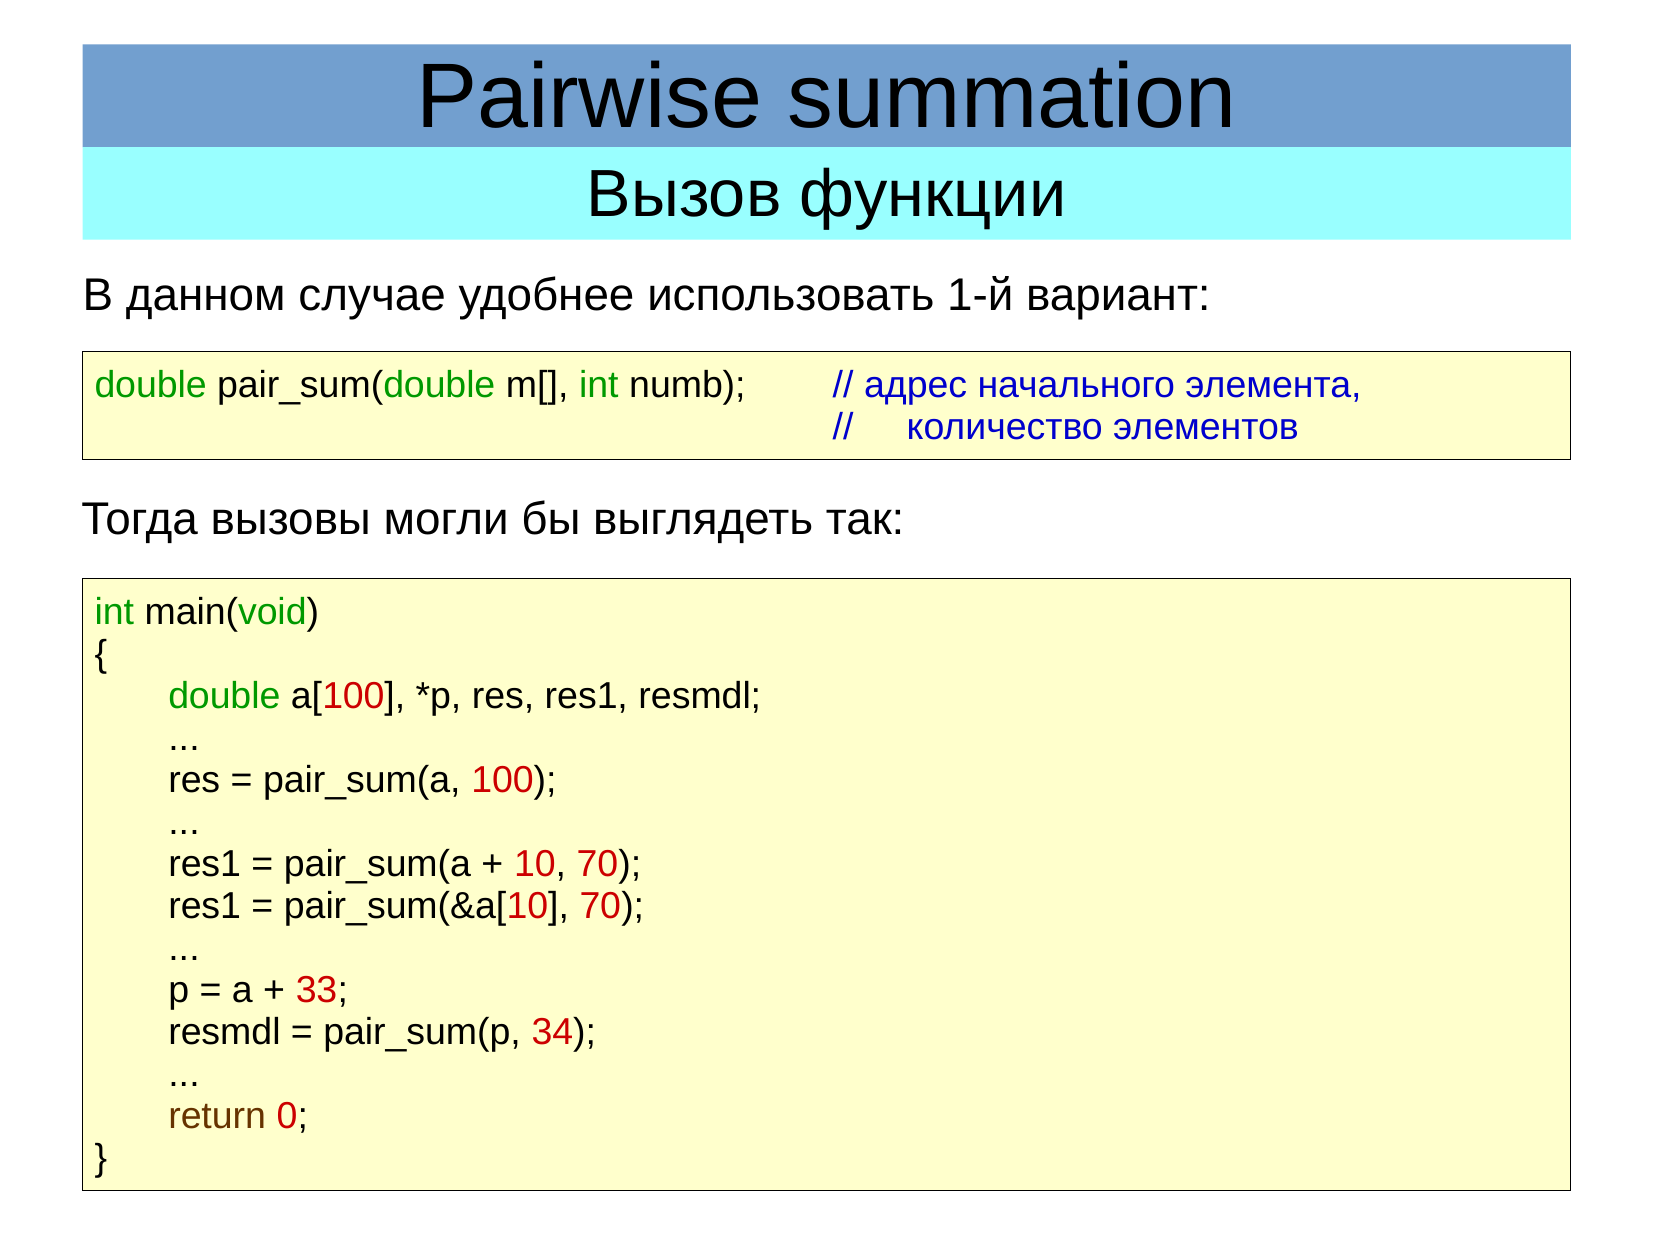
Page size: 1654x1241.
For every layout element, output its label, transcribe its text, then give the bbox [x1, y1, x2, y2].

text_box Тогда вызовы могли бы выглядеть так: [81, 492, 1570, 544]
title Pairwise summation [82, 44, 1571, 147]
title Вызов функции [82, 147, 1571, 240]
text_box В данном случае удобнее использовать 1-й вариант: [82, 269, 1571, 321]
text_box double pair_sum(double m[], int numb); // адрес начального элемента, // количество элементов [82, 351, 1571, 460]
text_box int main(void) { double a[100], *p, res, res1, resmdl; ... res = pair_sum(a, 100); ... res1 = pair_sum(a + 10, 70); res1 = pair_sum(&a[10], 70); ... p = a + 33; resmdl = pair_sum(p, 34); ... return 0; } [82, 578, 1571, 1191]
